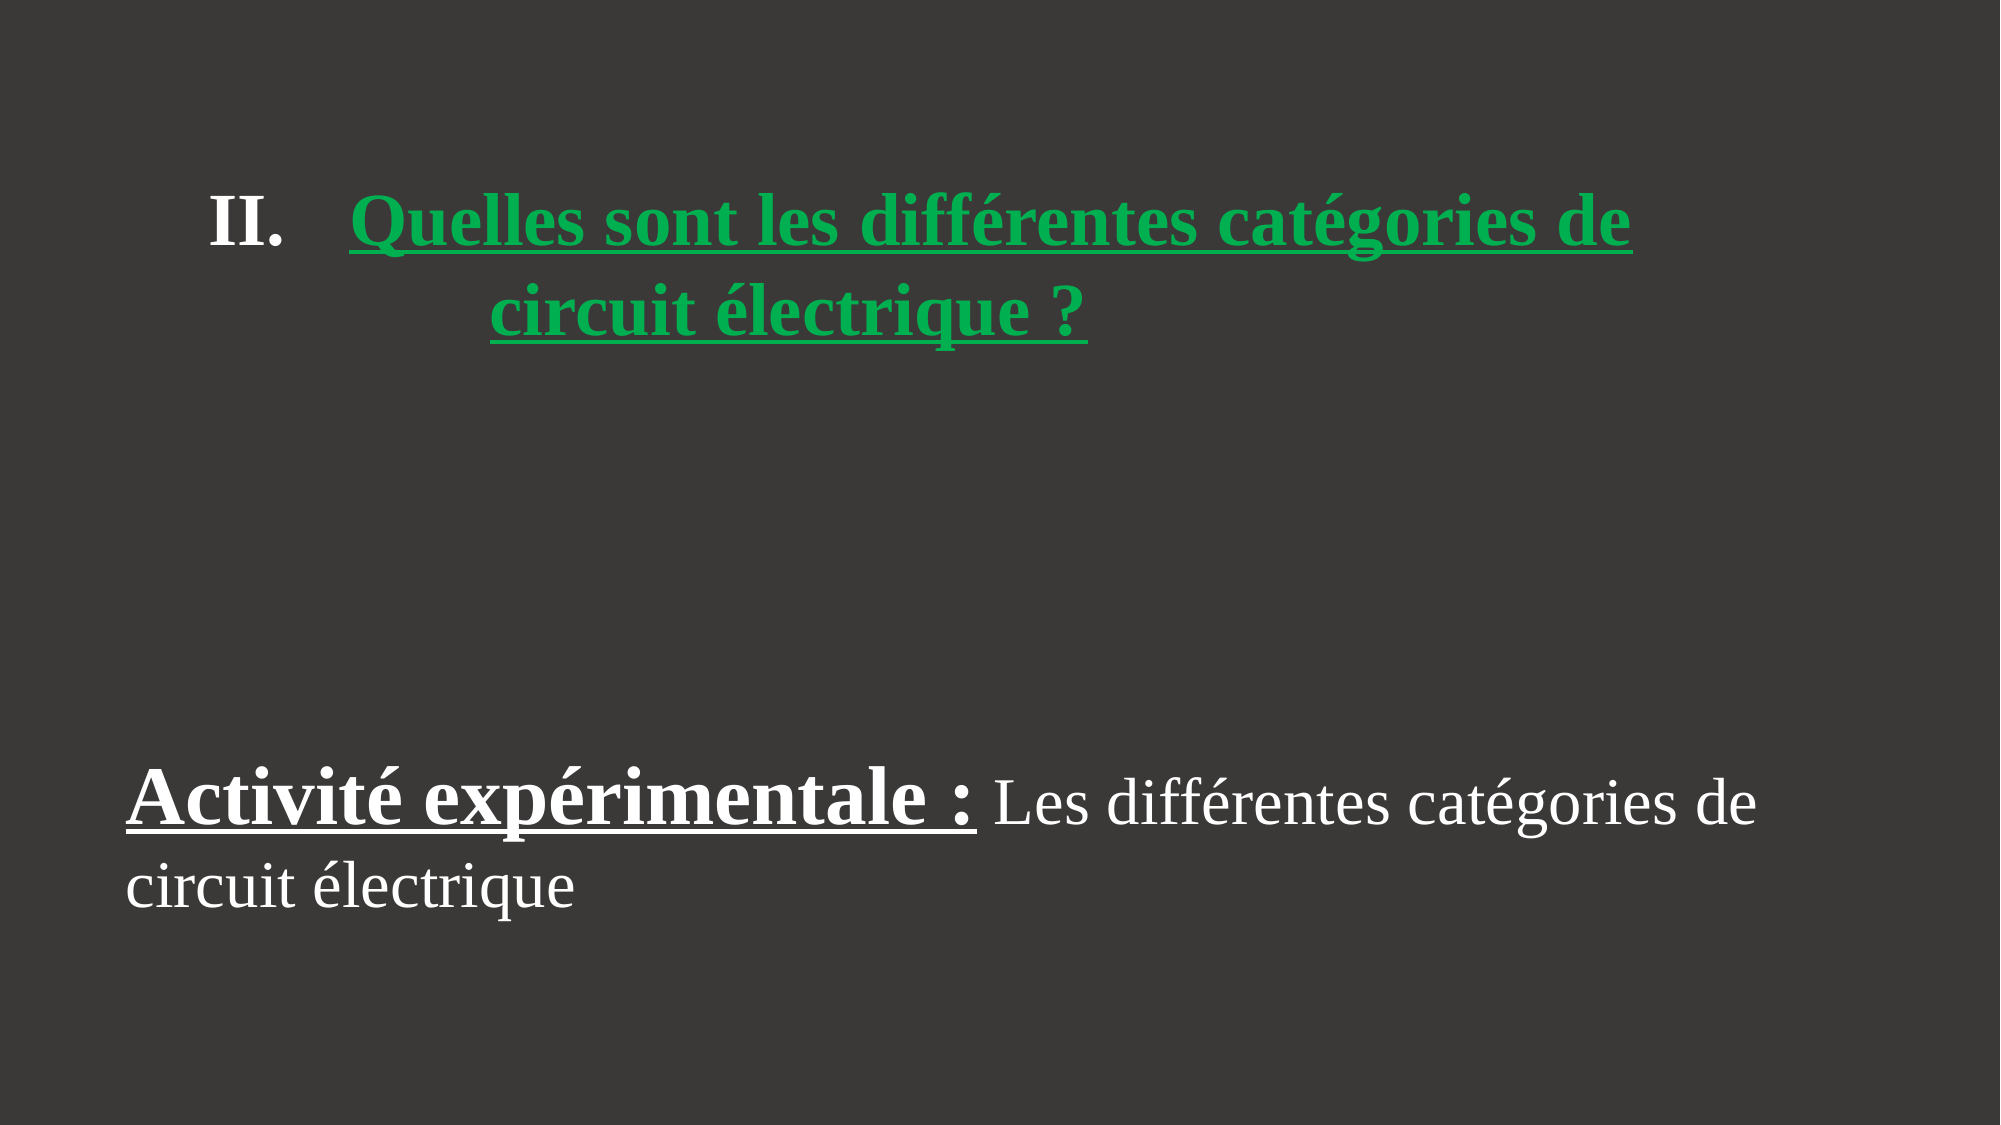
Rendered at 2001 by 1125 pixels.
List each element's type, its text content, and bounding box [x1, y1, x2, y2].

text_box Activité expérimentale : Les différentes catégories de circuit électrique [110, 733, 1867, 931]
text_box Quelles sont les différentes catégories de circuit électrique ? [193, 163, 1756, 361]
